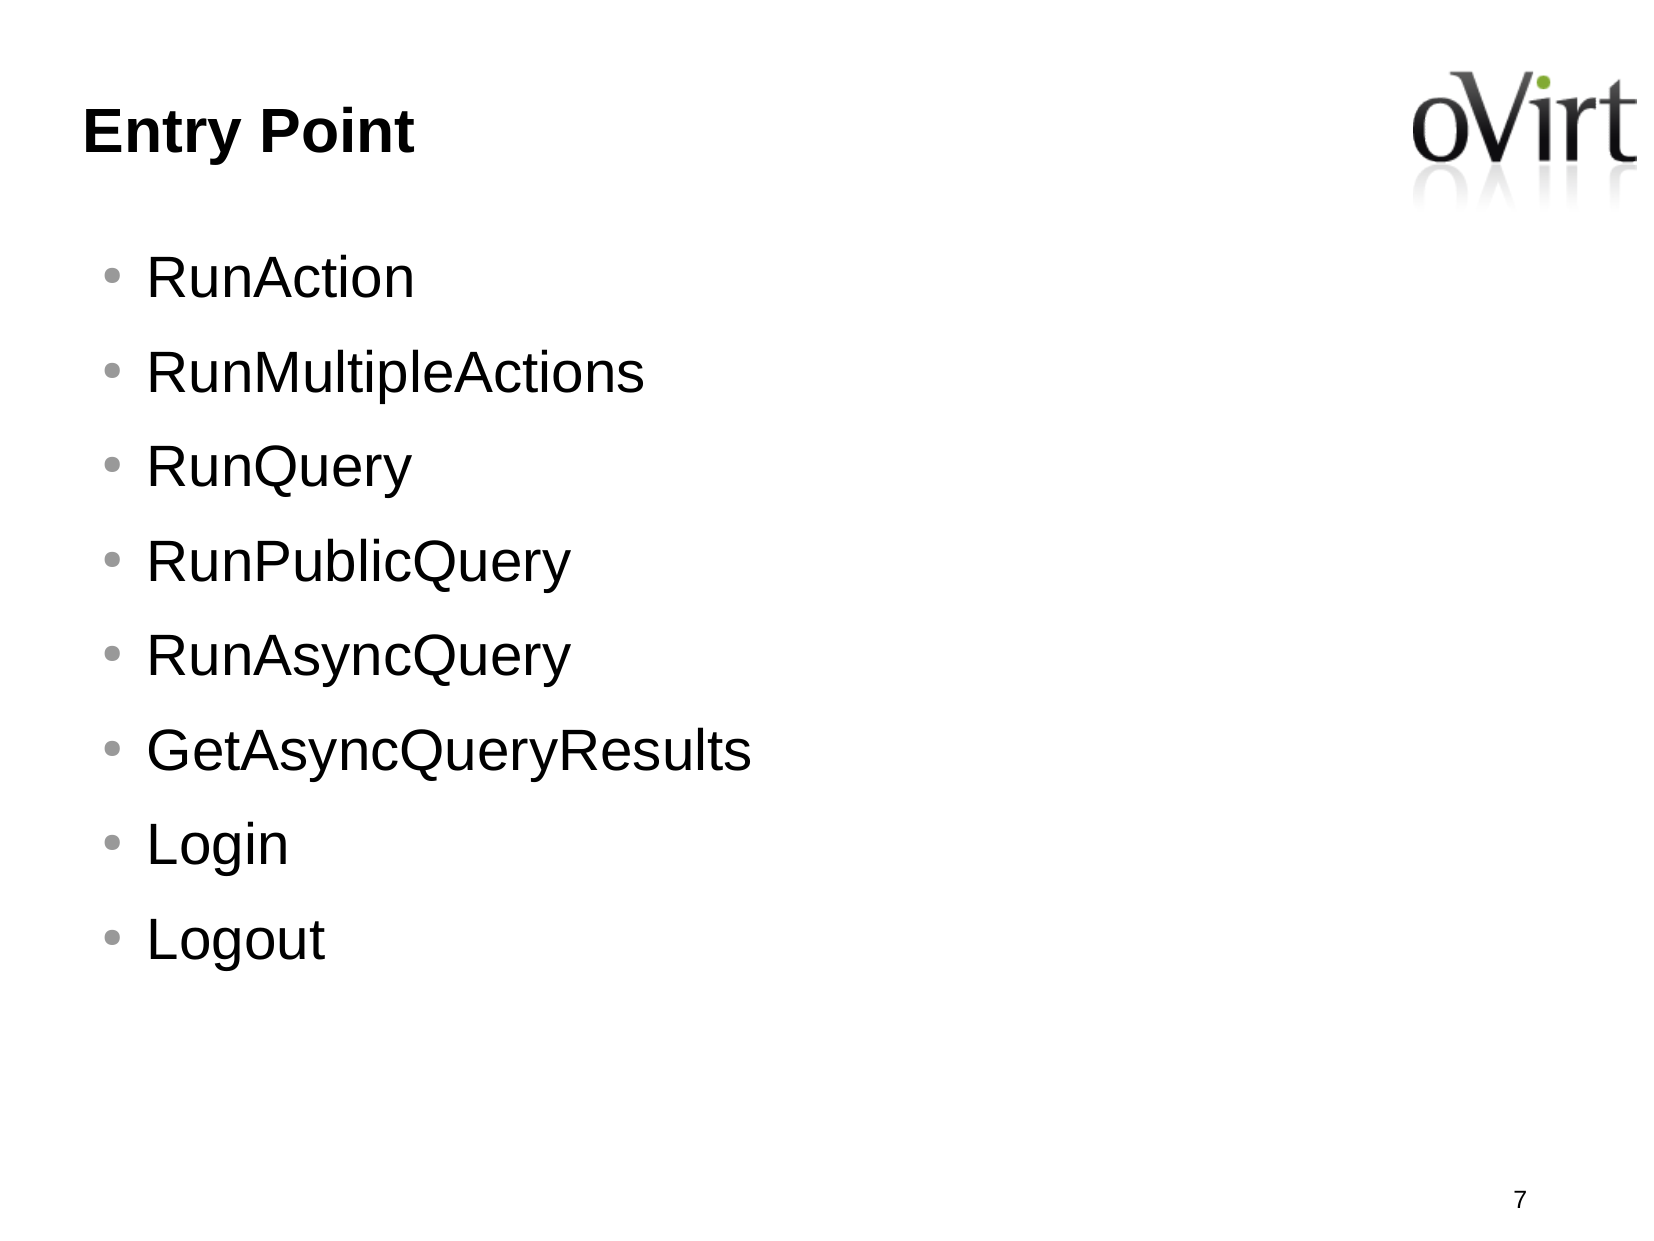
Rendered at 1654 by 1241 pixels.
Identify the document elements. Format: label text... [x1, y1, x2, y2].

list RunAction RunMultipleActions RunQuery RunPublicQuery RunAsyncQuery GetAsyncQueryResults Login Logout [86, 244, 1576, 1039]
title Entry Point [82, 37, 1303, 226]
picture [1413, 63, 1637, 212]
